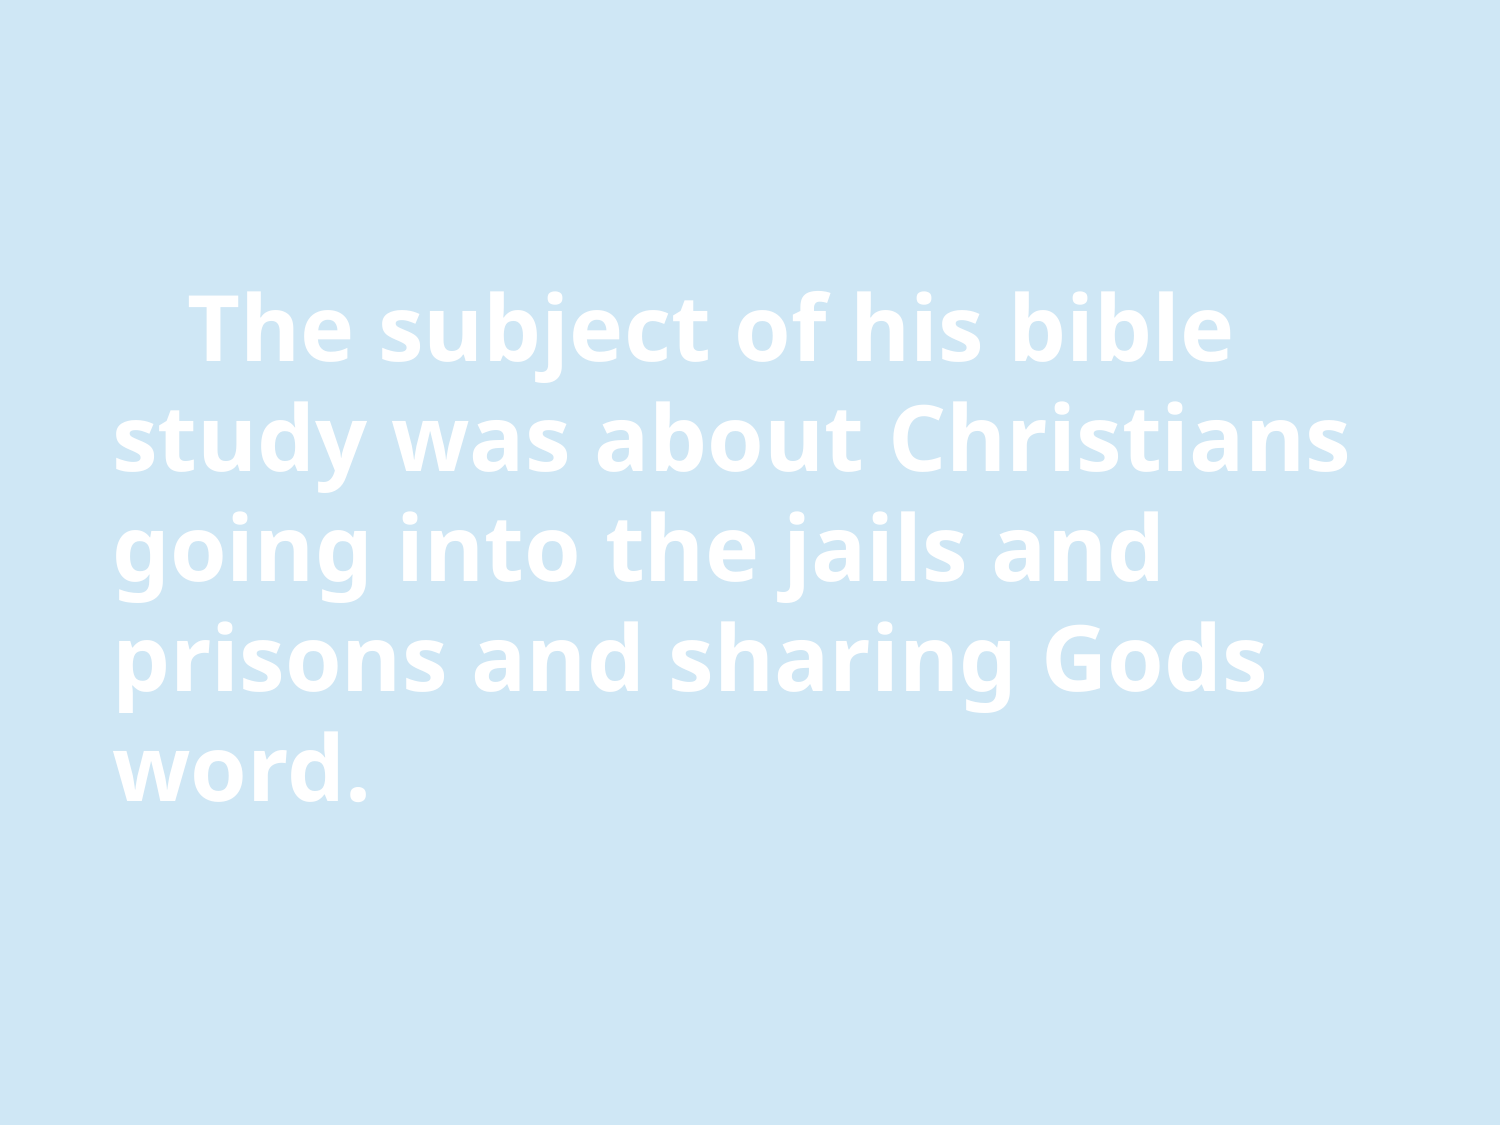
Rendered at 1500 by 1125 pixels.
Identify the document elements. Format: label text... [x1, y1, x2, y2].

list The subject of his bible study was about Christians going into the jails and prisons and sharing Gods word. [75, 262, 1425, 1035]
